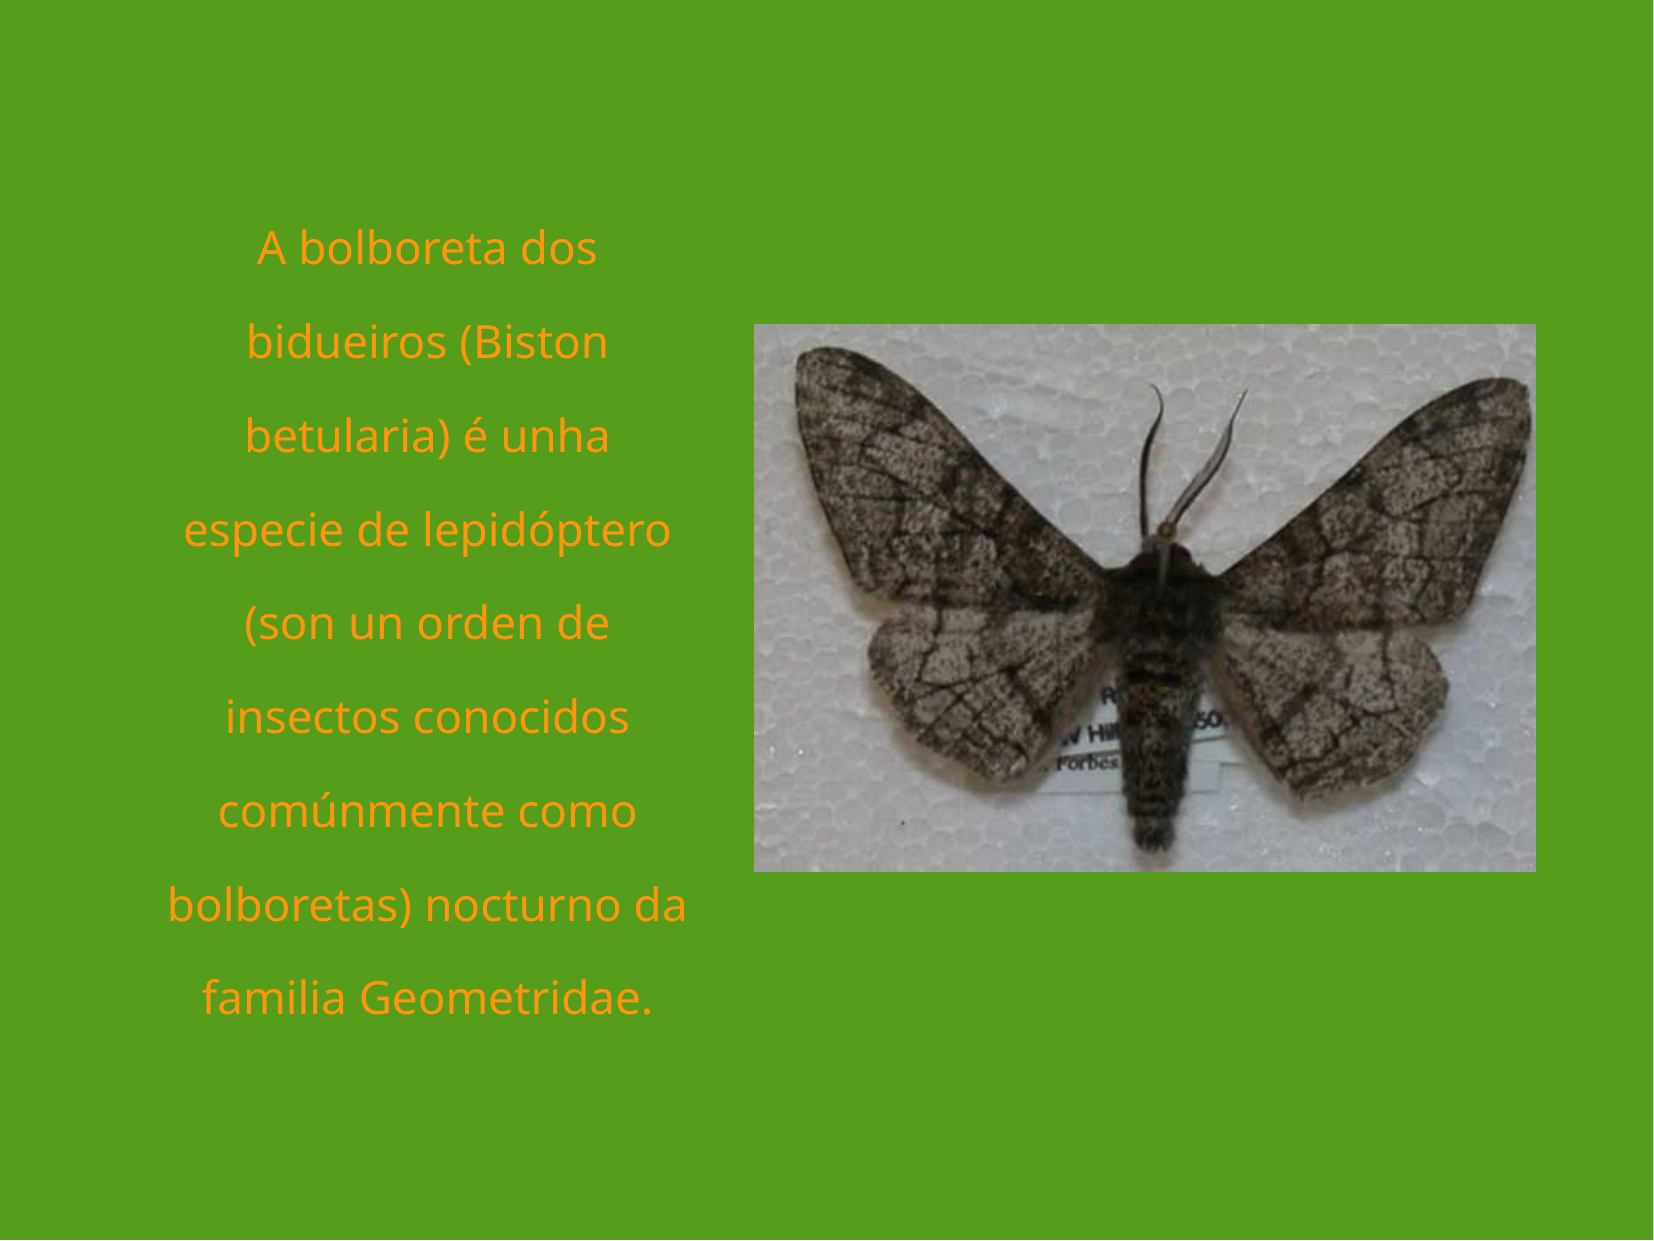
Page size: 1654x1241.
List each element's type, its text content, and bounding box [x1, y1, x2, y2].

text_box A bolboreta dos bidueiros (Biston betularia) é unha especie de lepidóptero (son un orden de insectos conocidos comúnmente como bolboretas) nocturno da familia Geometridae. [146, 177, 709, 1075]
picture [754, 324, 1536, 872]
